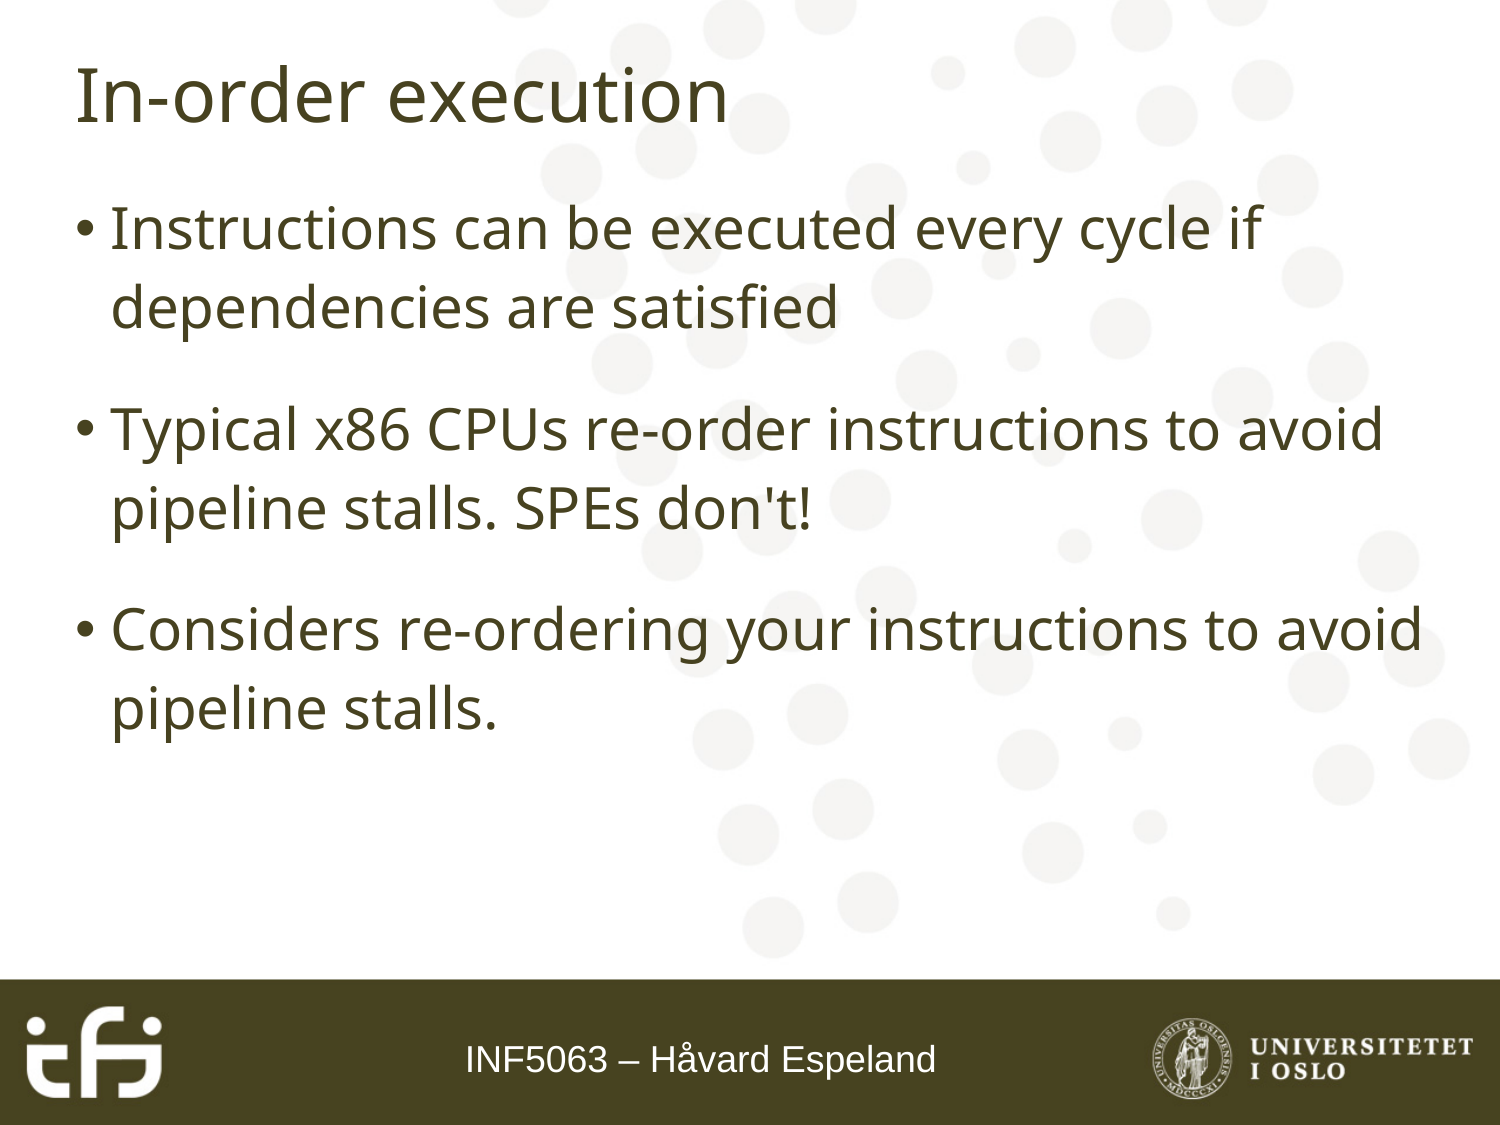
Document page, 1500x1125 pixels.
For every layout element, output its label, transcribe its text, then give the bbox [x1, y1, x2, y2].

list Instructions can be executed every cycle if dependencies are satisfied Typical x86 CPUs re-order instructions to avoid pipeline stalls. SPEs don't! Considers re-ordering your instructions to avoid pipeline stalls. [75, 187, 1426, 901]
title In-order execution [75, 40, 1426, 146]
picture [0, 0, 1500, 1125]
